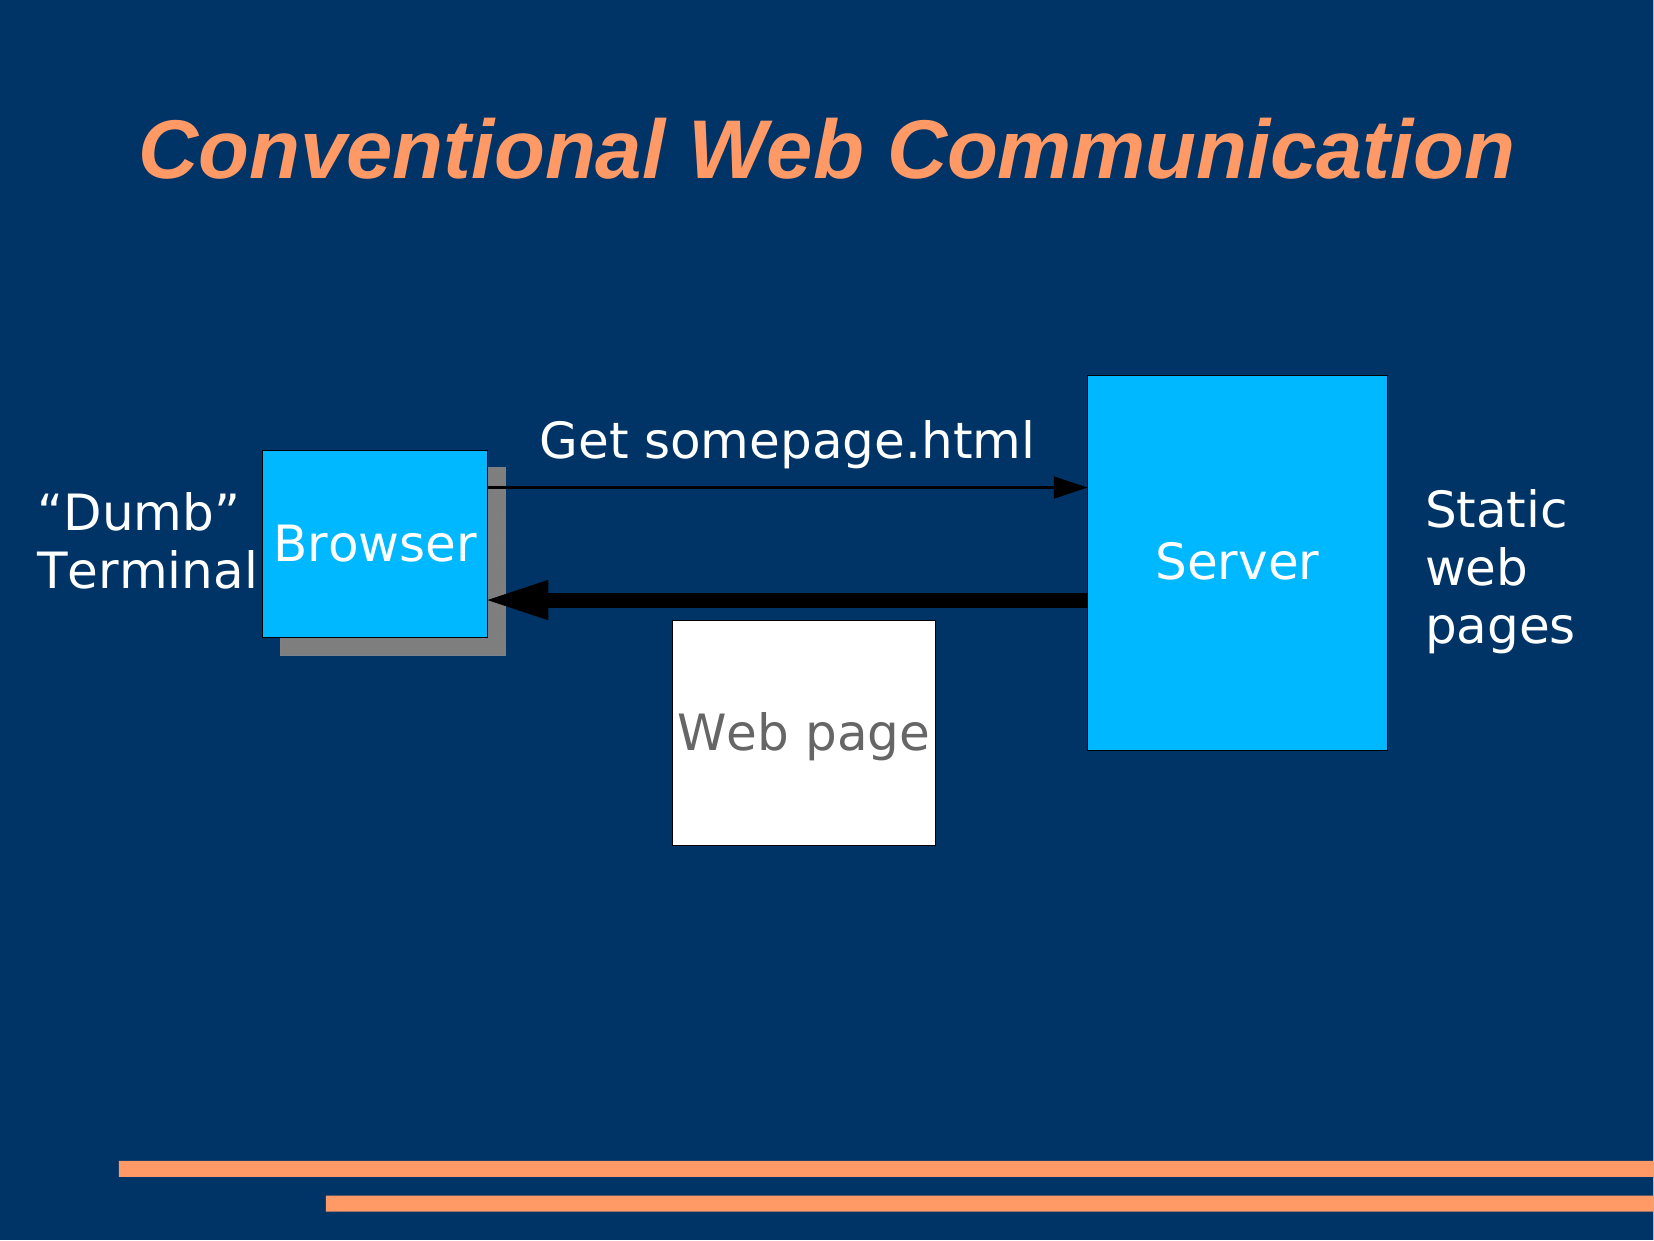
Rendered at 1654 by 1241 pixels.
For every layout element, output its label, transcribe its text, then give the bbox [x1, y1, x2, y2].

text_box Web page [672, 620, 936, 846]
text_box Static web pages [1425, 480, 1617, 656]
title Conventional Web Communication [121, 46, 1534, 254]
text_box Server [1087, 375, 1388, 751]
text_box Browser [262, 450, 488, 638]
text_box “Dumb” Terminal [37, 483, 263, 601]
text_box Get somepage.html [525, 412, 1051, 471]
